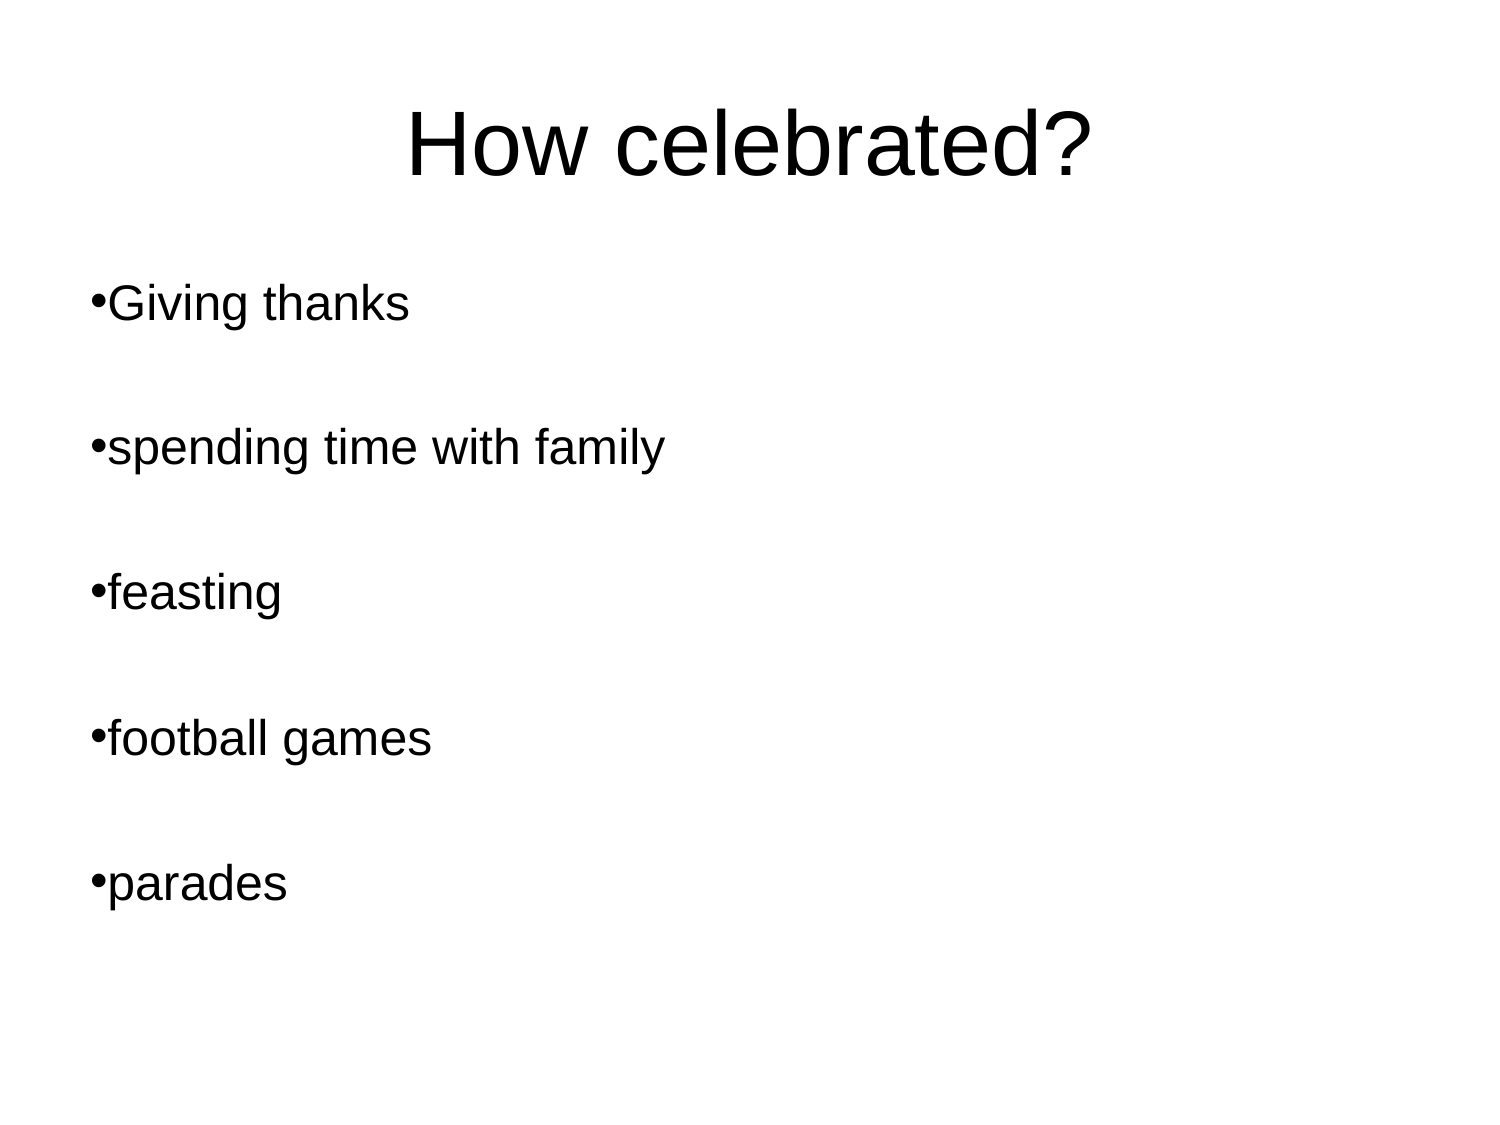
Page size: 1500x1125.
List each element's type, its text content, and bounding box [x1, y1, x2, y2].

title How celebrated? [75, 45, 1426, 233]
list Giving thanks spending time with family feasting football games parades [75, 262, 1426, 1006]
